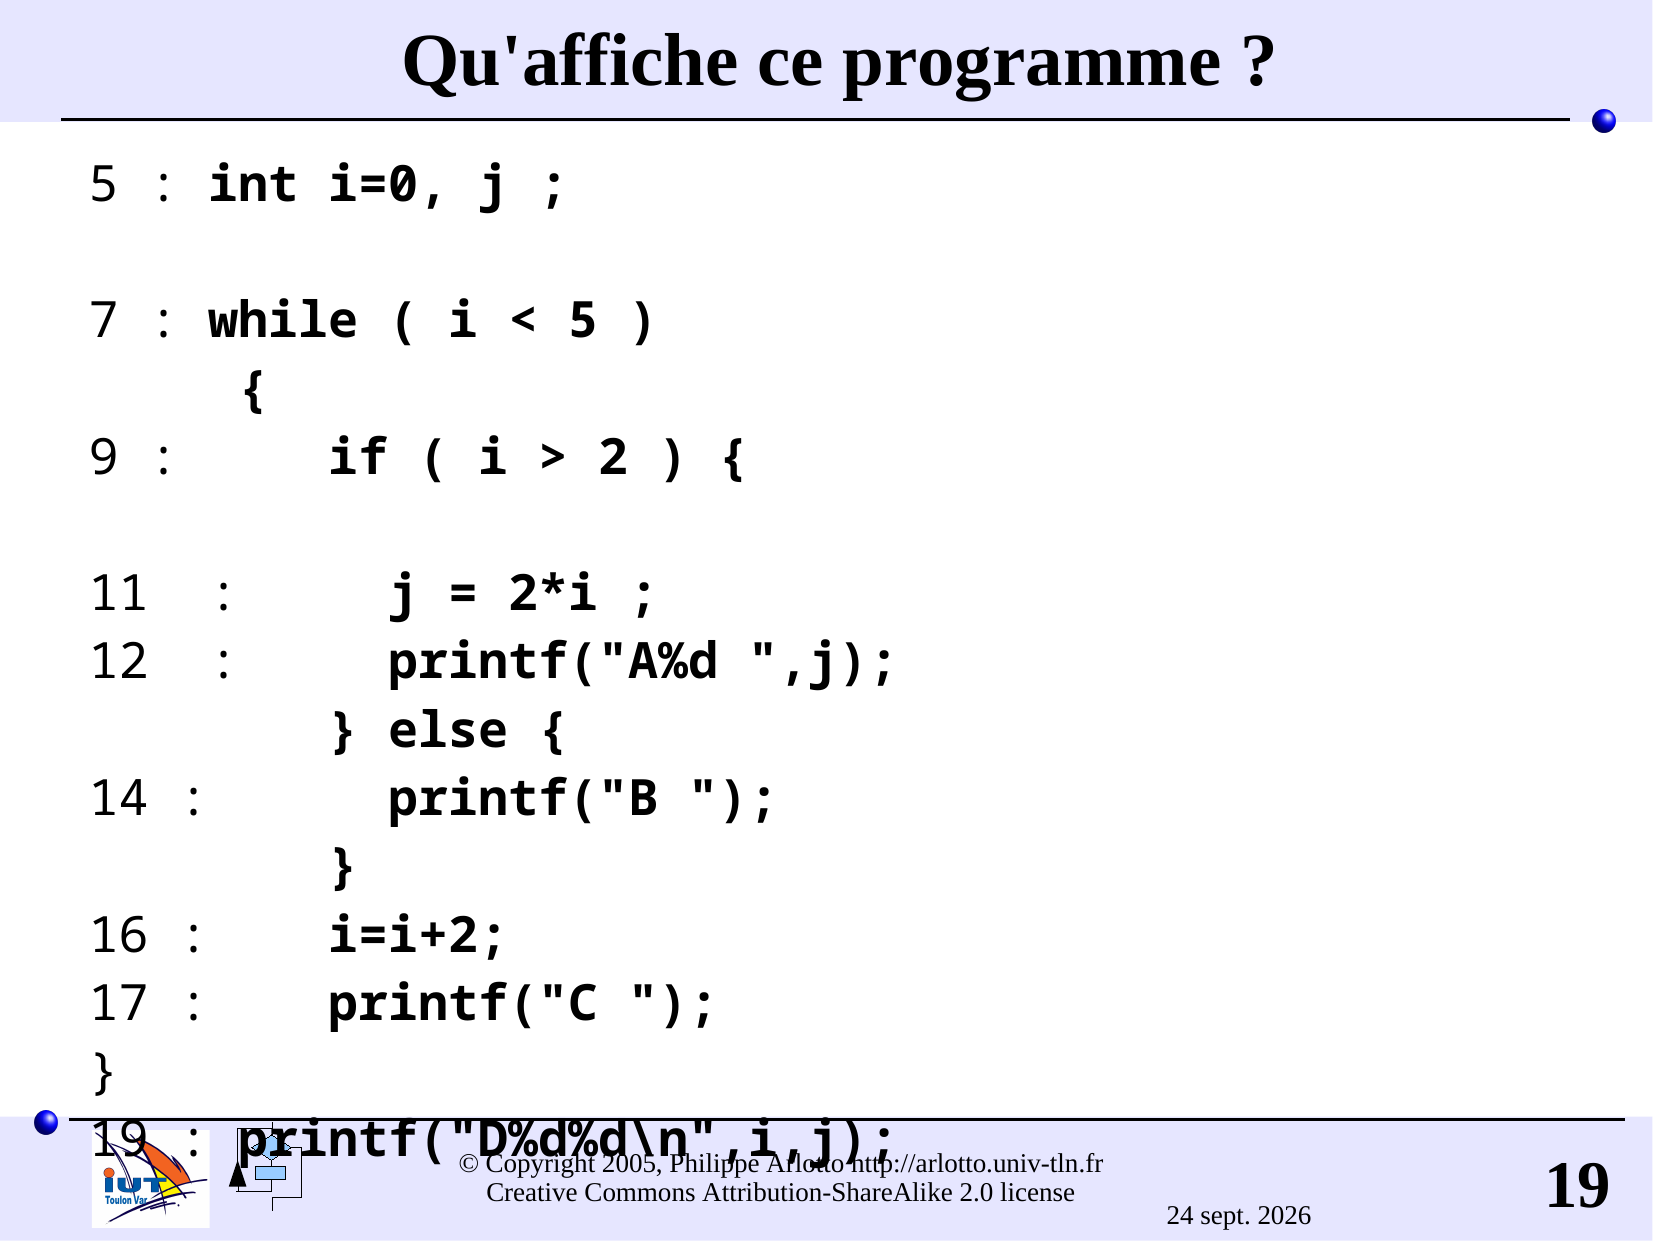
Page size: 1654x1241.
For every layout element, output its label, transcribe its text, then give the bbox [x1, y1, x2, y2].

title Qu'affiche ce programme ? [95, 11, 1585, 110]
text_box 5 : int i=0, j ; 7 : while ( i < 5 ) { 9 : if ( i > 2 ) { 11 : j = 2*i ; 12 : printf("A%d ",j); } else { 14 : printf("B "); } 16 : i=i+2; 17 : printf("C "); } 19 : printf("D%d%d\n",i,j); [88, 147, 1063, 1093]
